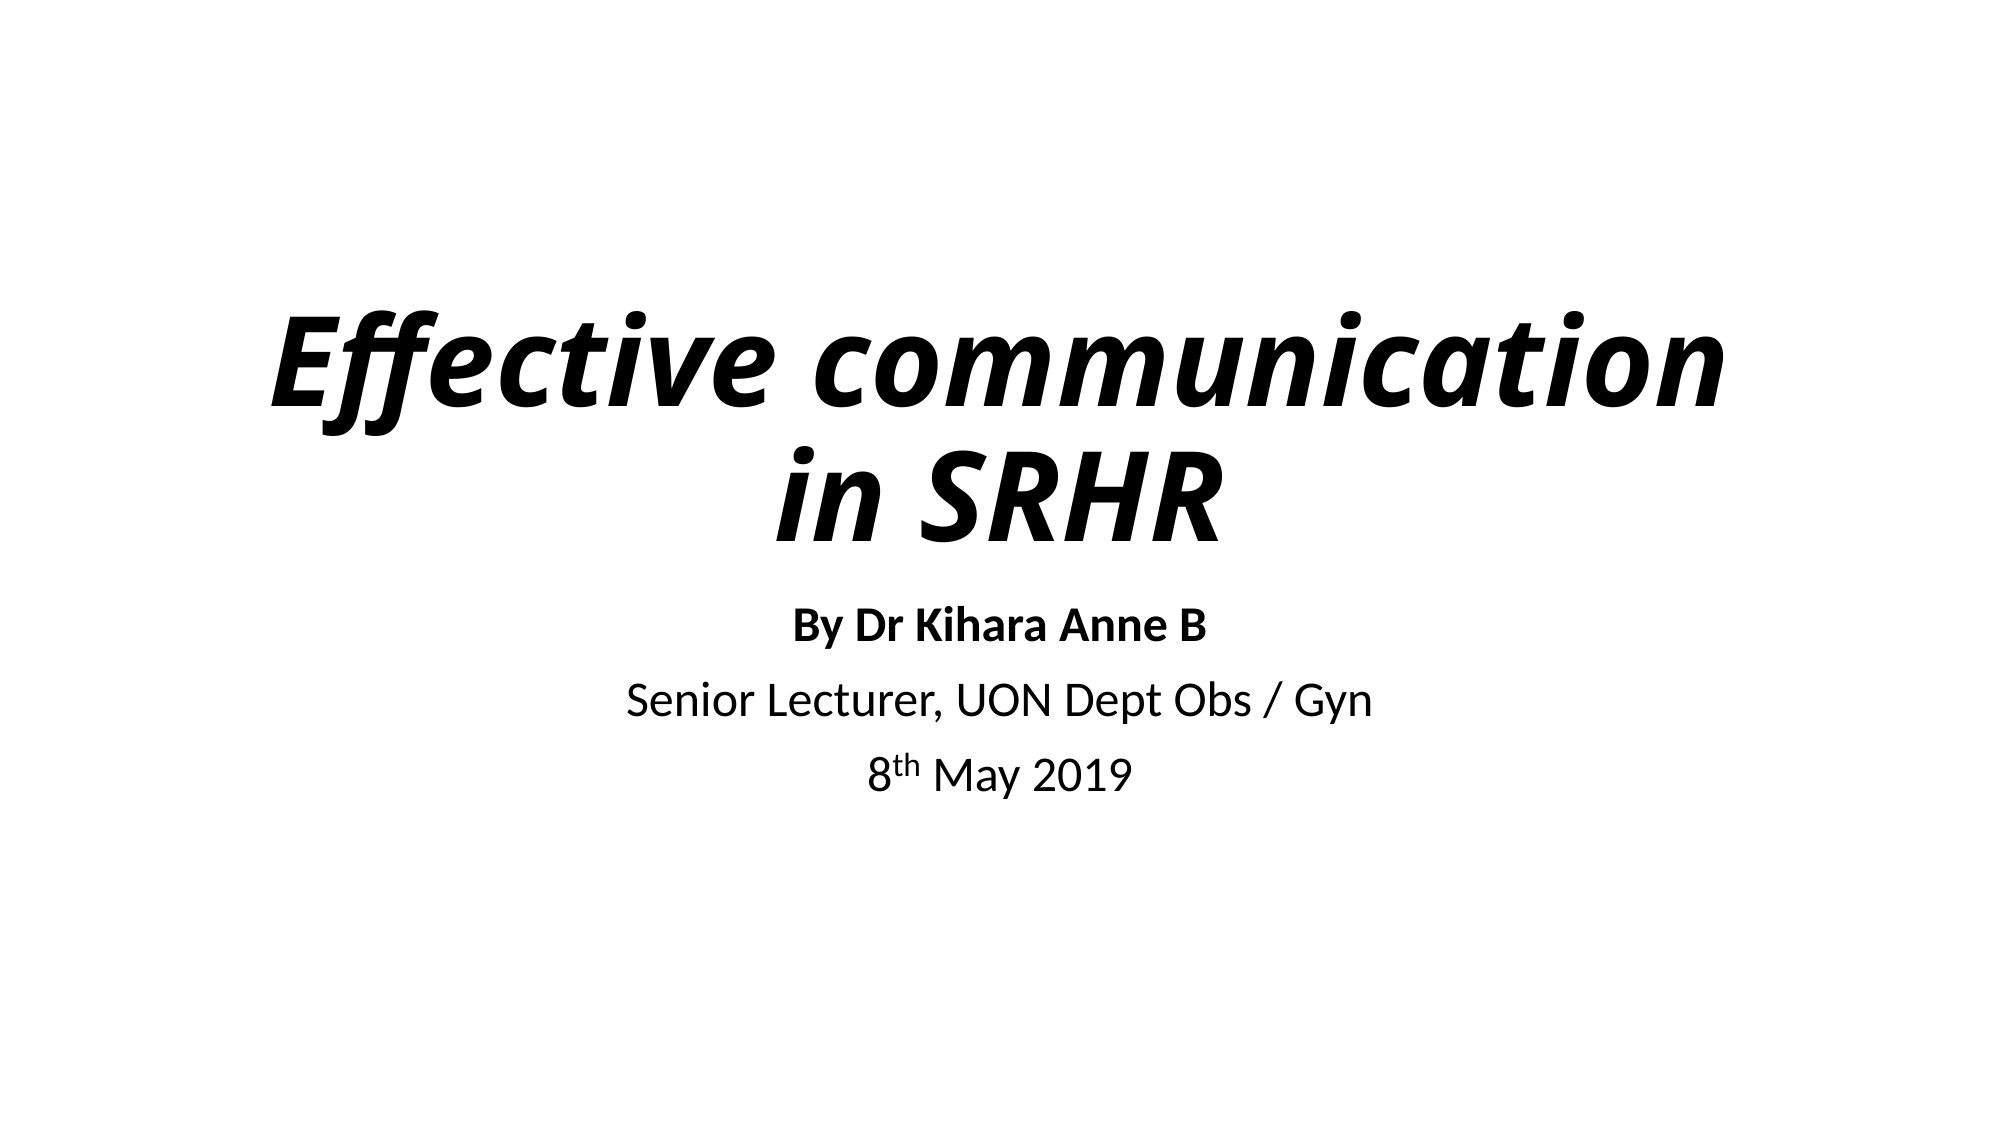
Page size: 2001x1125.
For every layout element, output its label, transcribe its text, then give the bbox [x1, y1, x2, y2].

subtitle By Dr Kihara Anne B Senior Lecturer, UON Dept Obs / Gyn 8th May 2019 [249, 590, 1750, 863]
title Effective communication in SRHR [249, 184, 1750, 576]
